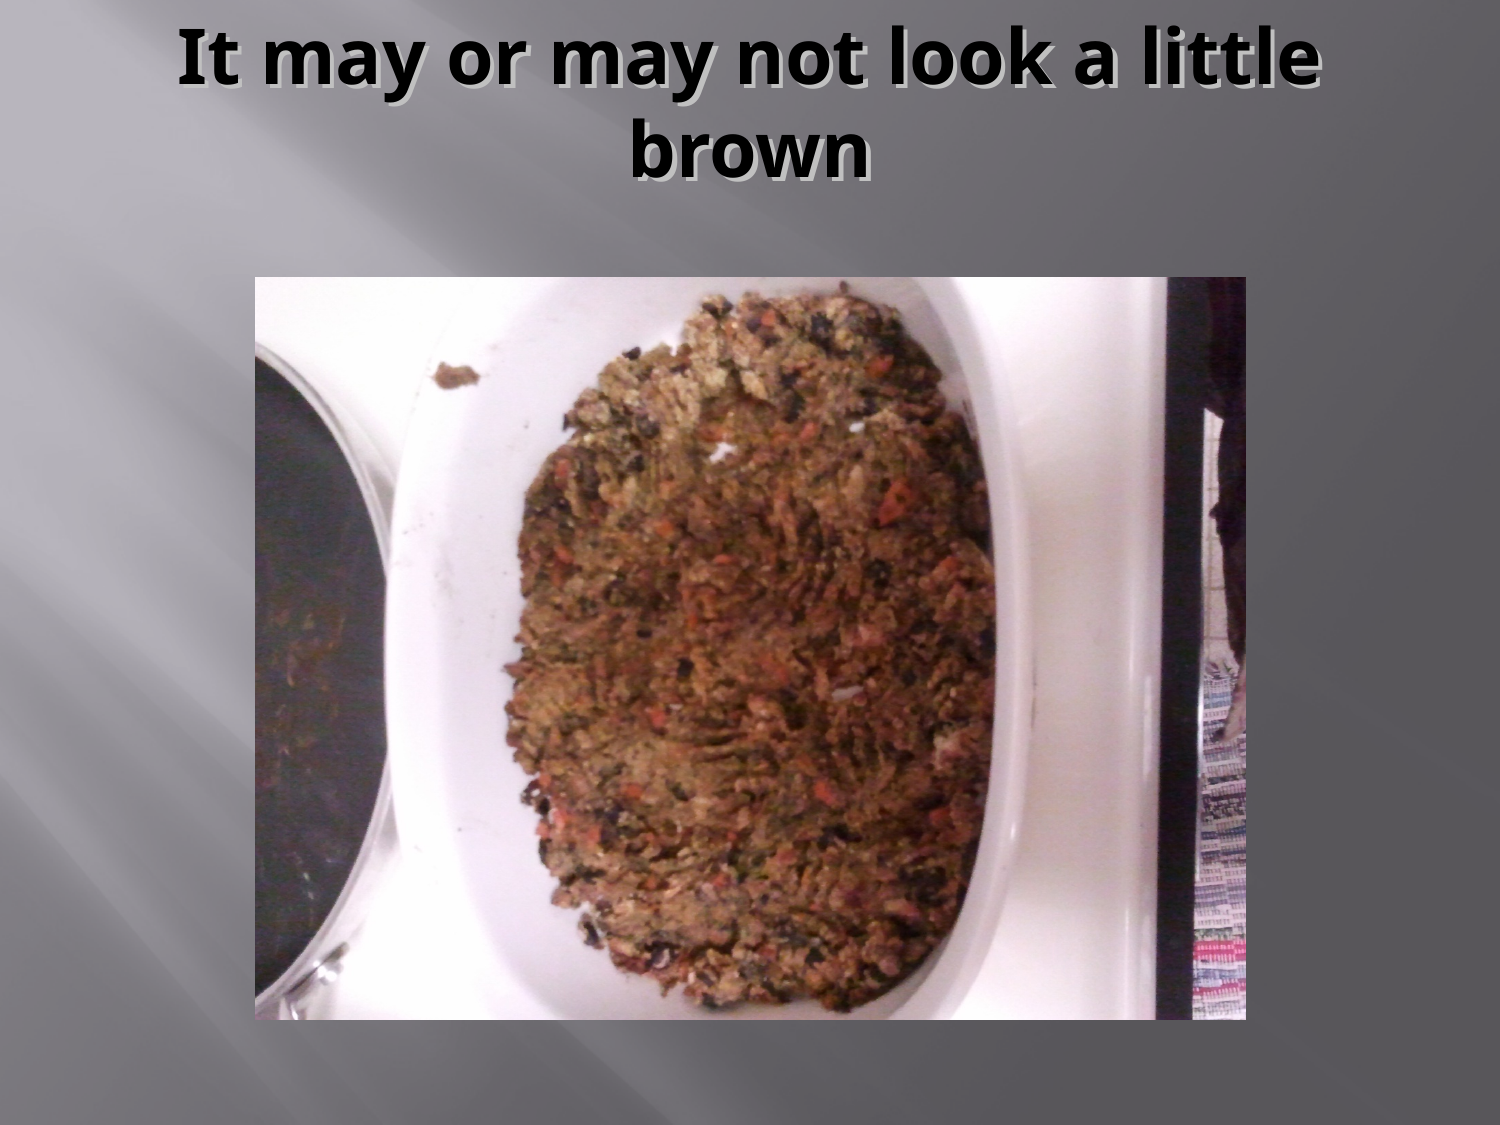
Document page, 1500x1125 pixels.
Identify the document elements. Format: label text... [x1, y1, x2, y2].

picture [255, 277, 1246, 1020]
title It may or may not look a little brown [75, 0, 1426, 188]
